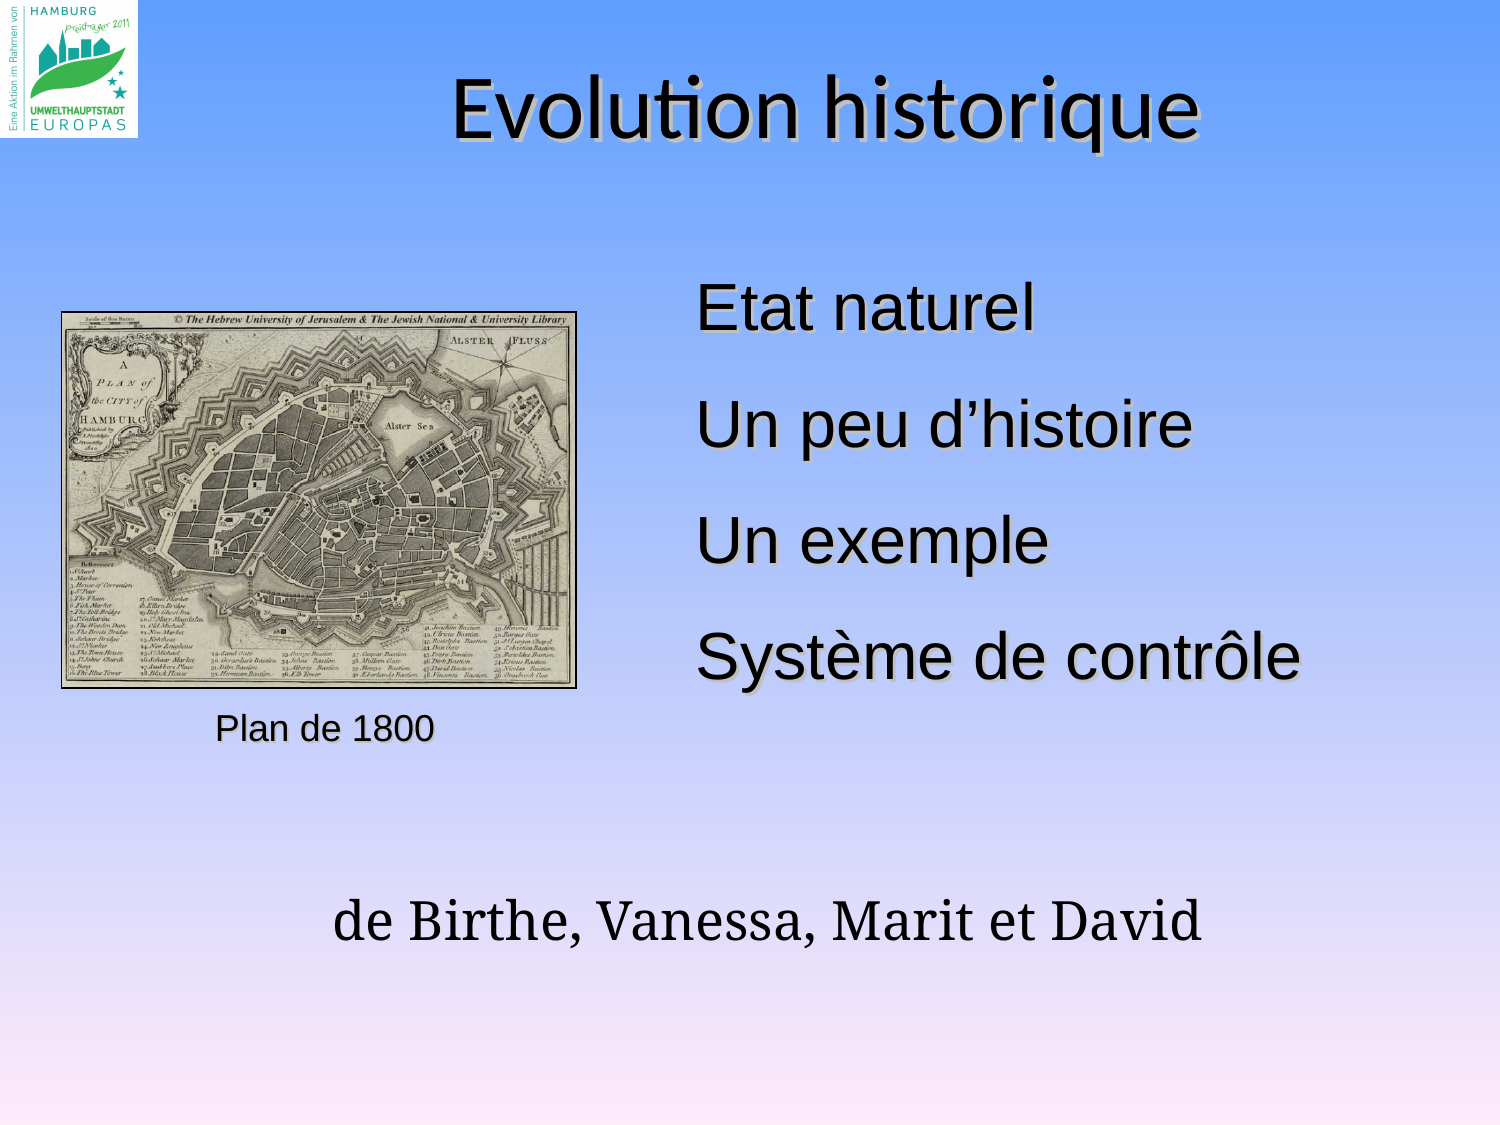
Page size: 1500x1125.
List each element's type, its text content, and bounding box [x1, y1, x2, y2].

text_box de Birthe, Vanessa, Marit et David [124, 875, 1414, 1013]
text_box Plan de 1800 [199, 699, 452, 758]
text_box Evolution historique [187, 62, 1465, 217]
picture [0, 0, 138, 138]
text_box Etat naturel Un peu d’histoire Un exemple Système de contrôle [662, 262, 1375, 702]
picture [62, 312, 576, 688]
